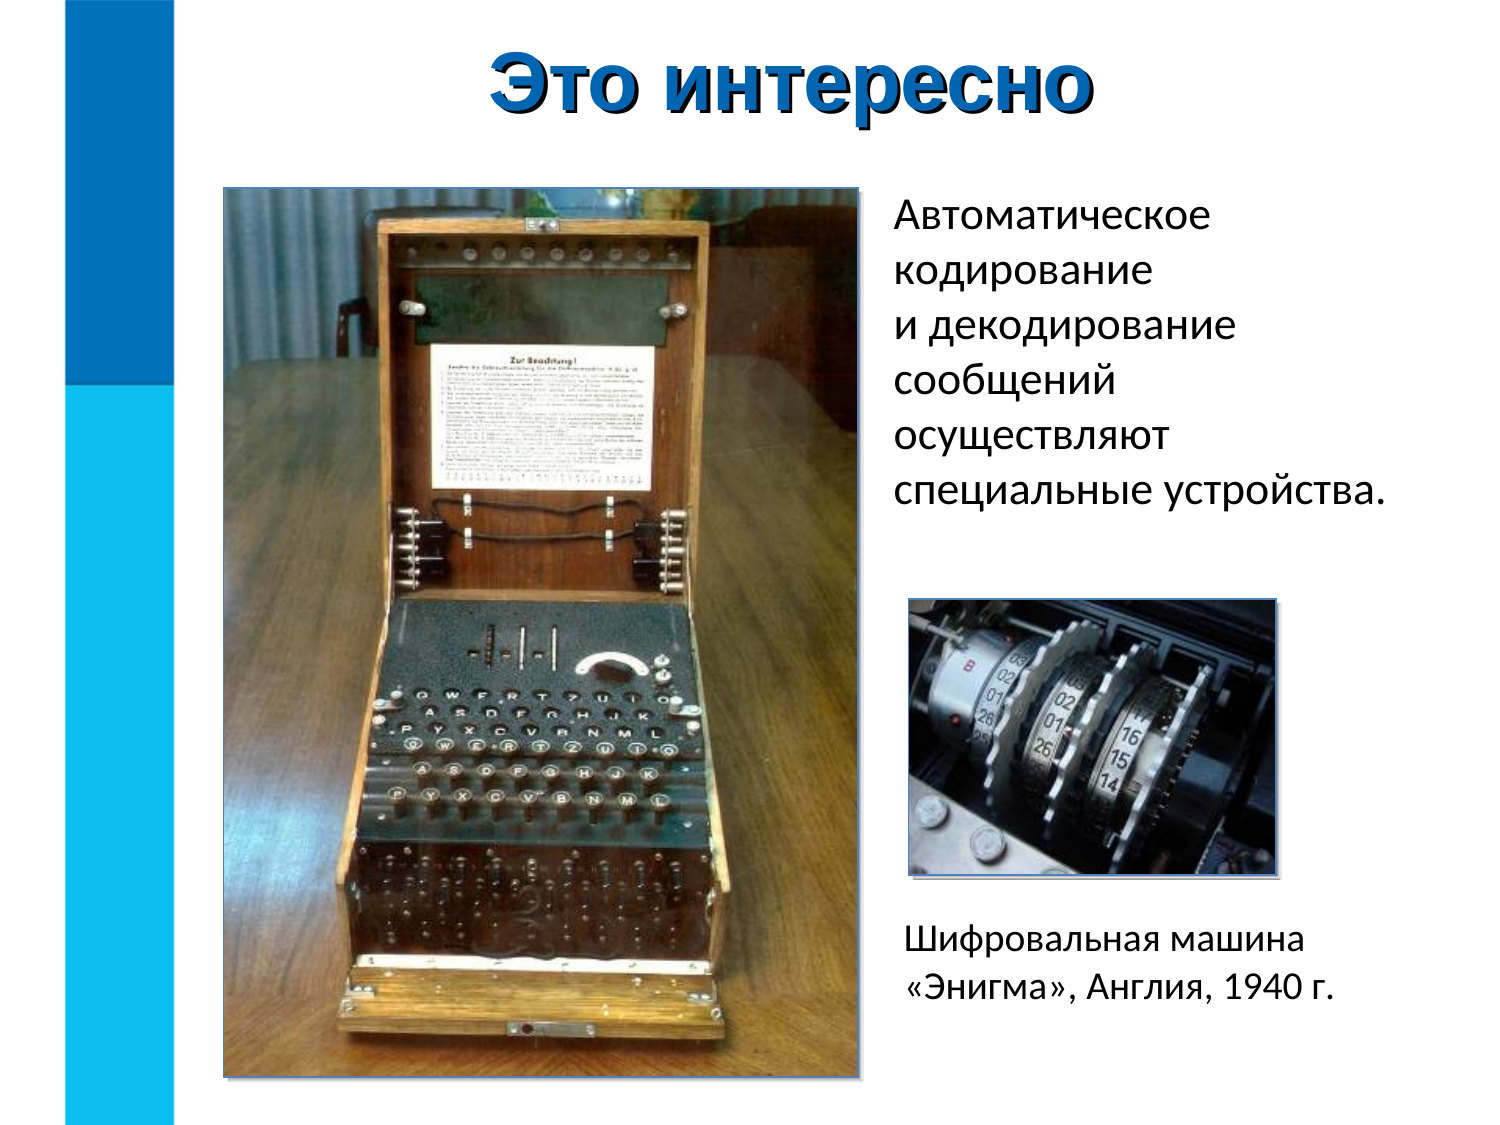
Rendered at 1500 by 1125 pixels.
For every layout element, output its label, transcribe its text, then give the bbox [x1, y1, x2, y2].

text_box Автоматическое кодирование и декодирование сообщений осуществляют специальные устройства. [878, 175, 1407, 522]
text_box Шифровальная машина «Энигма», Англия, 1940 г. [889, 904, 1477, 1015]
title Это интересно [248, 11, 1335, 142]
picture [0, 0, 1500, 1125]
